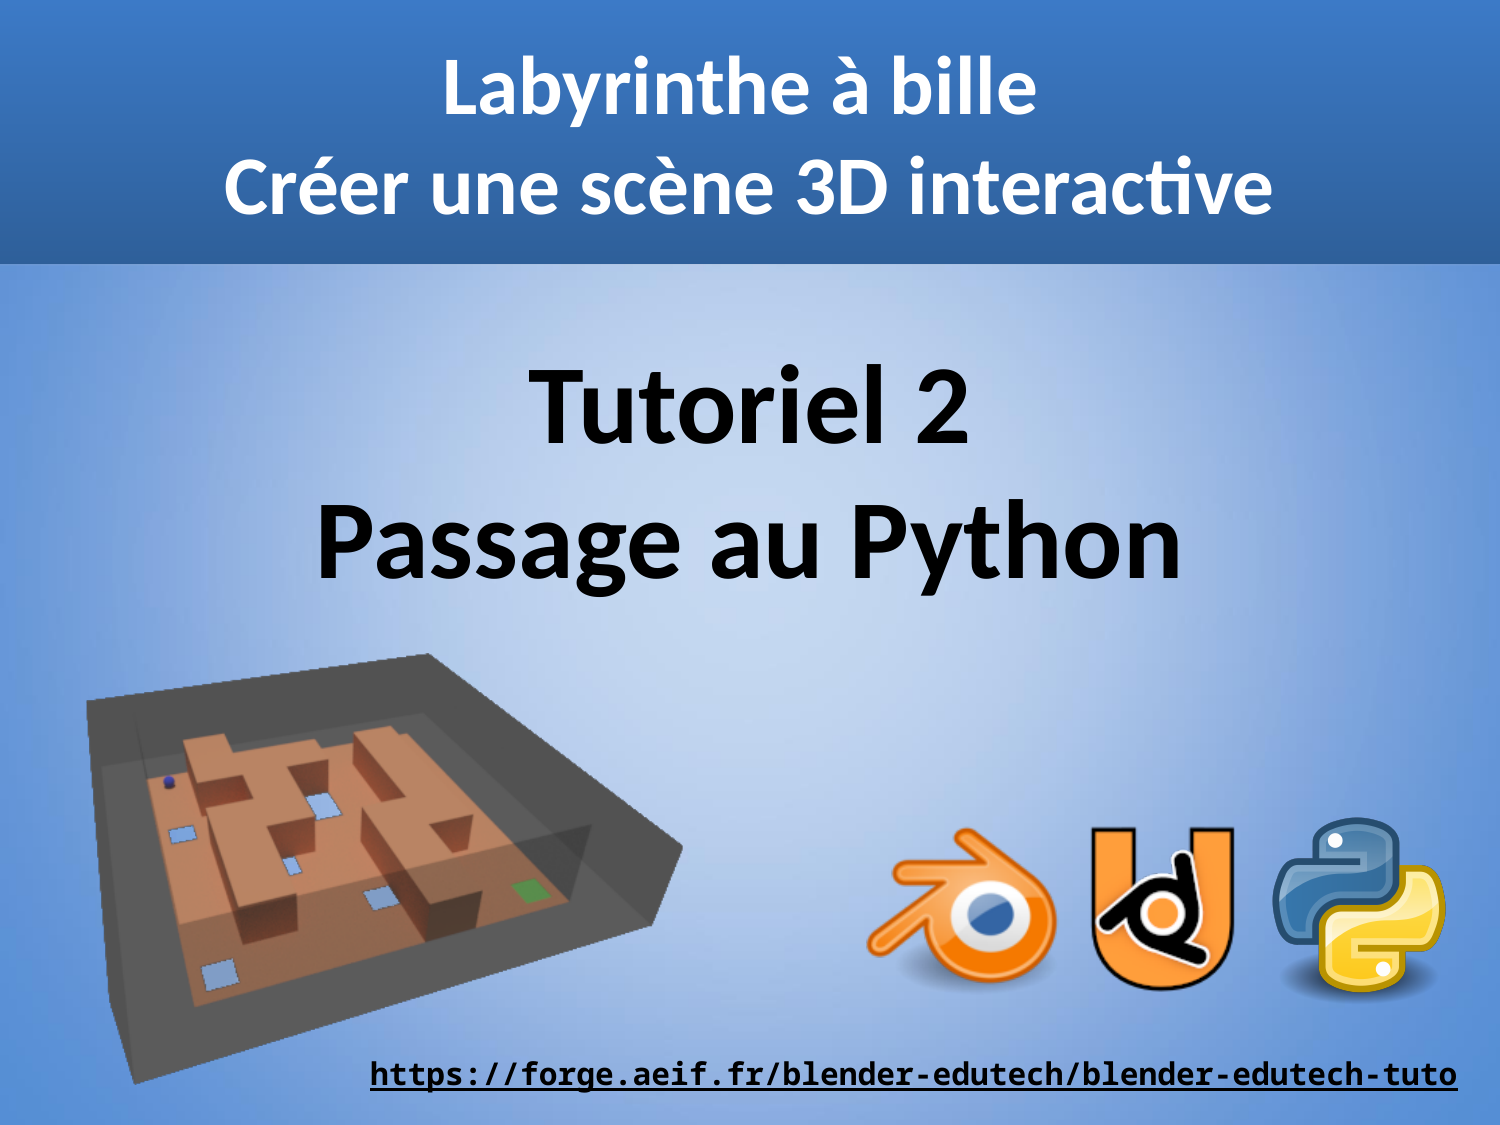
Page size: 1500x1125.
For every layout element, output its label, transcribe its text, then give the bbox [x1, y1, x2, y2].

picture [0, 264, 1500, 323]
subtitle Tutoriel 2 Passage au Python [0, 323, 1500, 626]
text_box https://forge.aeif.fr/blender-edutech/blender-edutech-tuto [338, 1050, 1473, 1097]
picture [0, 626, 1500, 1125]
title Labyrinthe à bille Créer une scène 3D interactive [0, 0, 1500, 264]
